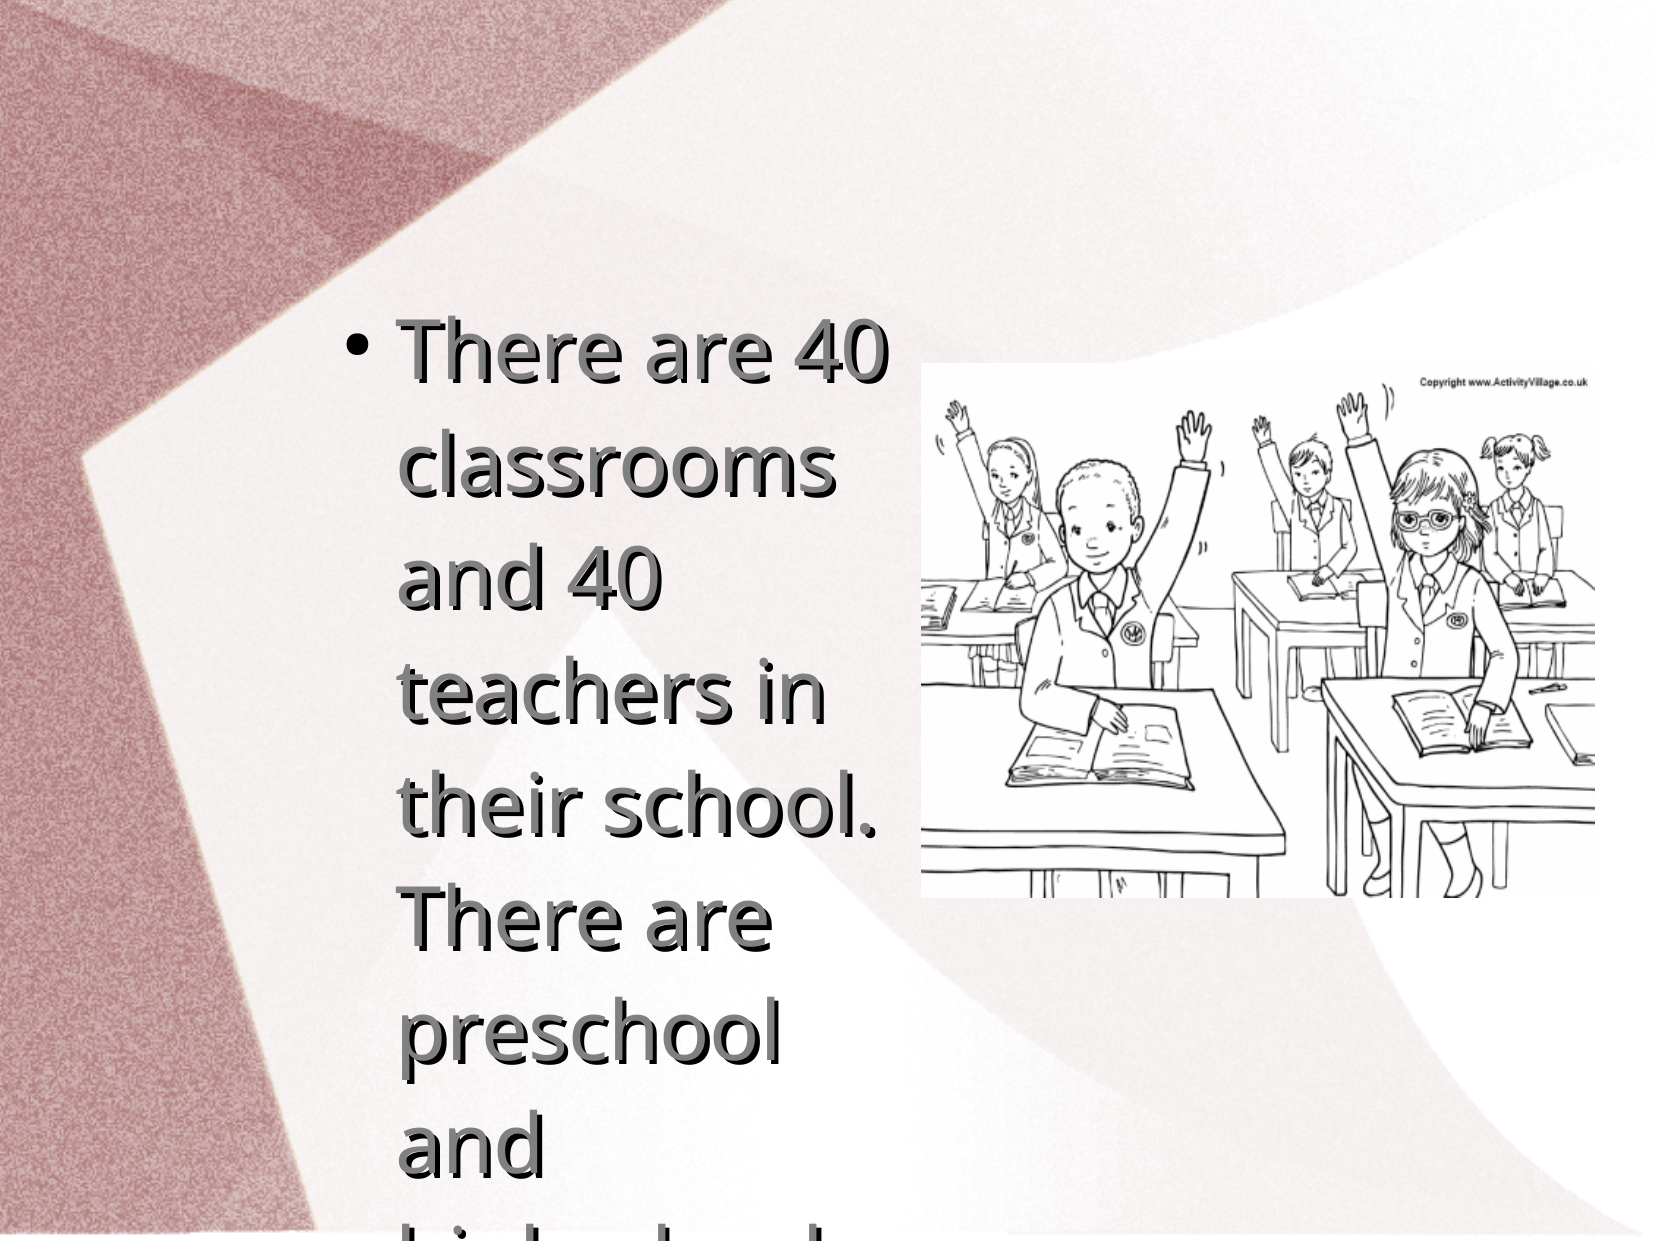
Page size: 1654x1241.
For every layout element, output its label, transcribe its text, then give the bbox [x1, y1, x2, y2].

picture [0, 0, 1654, 1241]
list There are 40 classrooms and 40 teachers in their school. There are preschool and highschool. [324, 290, 948, 1045]
